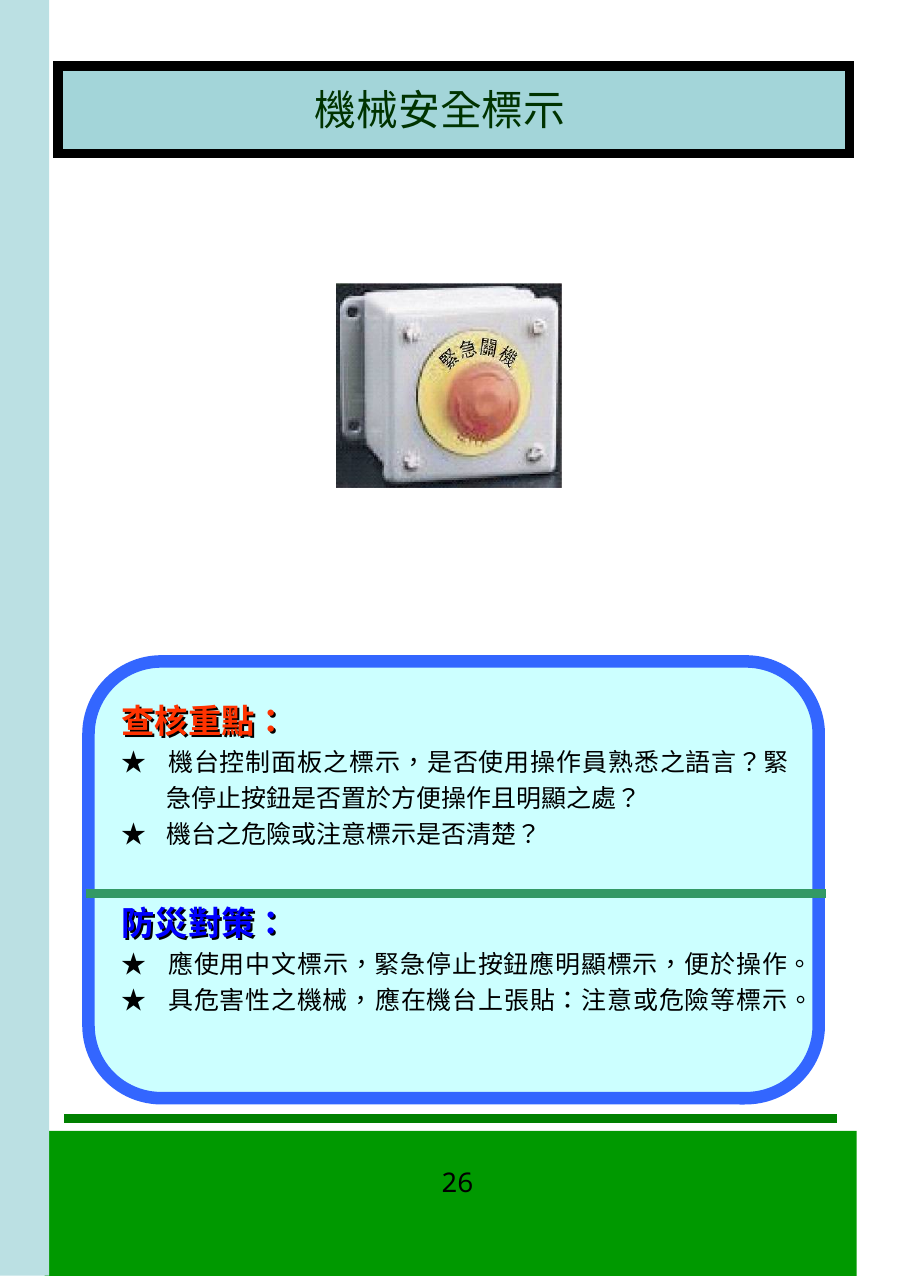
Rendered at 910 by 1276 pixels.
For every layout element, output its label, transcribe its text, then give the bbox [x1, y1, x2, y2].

text_box [804, 690, 819, 889]
text_box 26 [422, 1157, 493, 1207]
text_box [88, 686, 106, 889]
text_box [0, 0, 50, 1276]
text_box 查核重點： ★ 機台控制面板之標示，是否使用操作員熟悉之語言？緊急停止按鈕是否置於方便操作且明顯之處？ ★ 機台之危險或注意標示是否清楚？ 防災對策： ★ 應使用中文標示，緊急停止按鈕應明顯標示，便於操作。 ★ 具危害性之機械，應在機台上張貼：注意或危險等標示。 [106, 684, 804, 1023]
text_box [108, 661, 799, 684]
picture [336, 283, 562, 488]
text_box 機械安全標示 [232, 75, 669, 142]
text_box [88, 898, 819, 1099]
